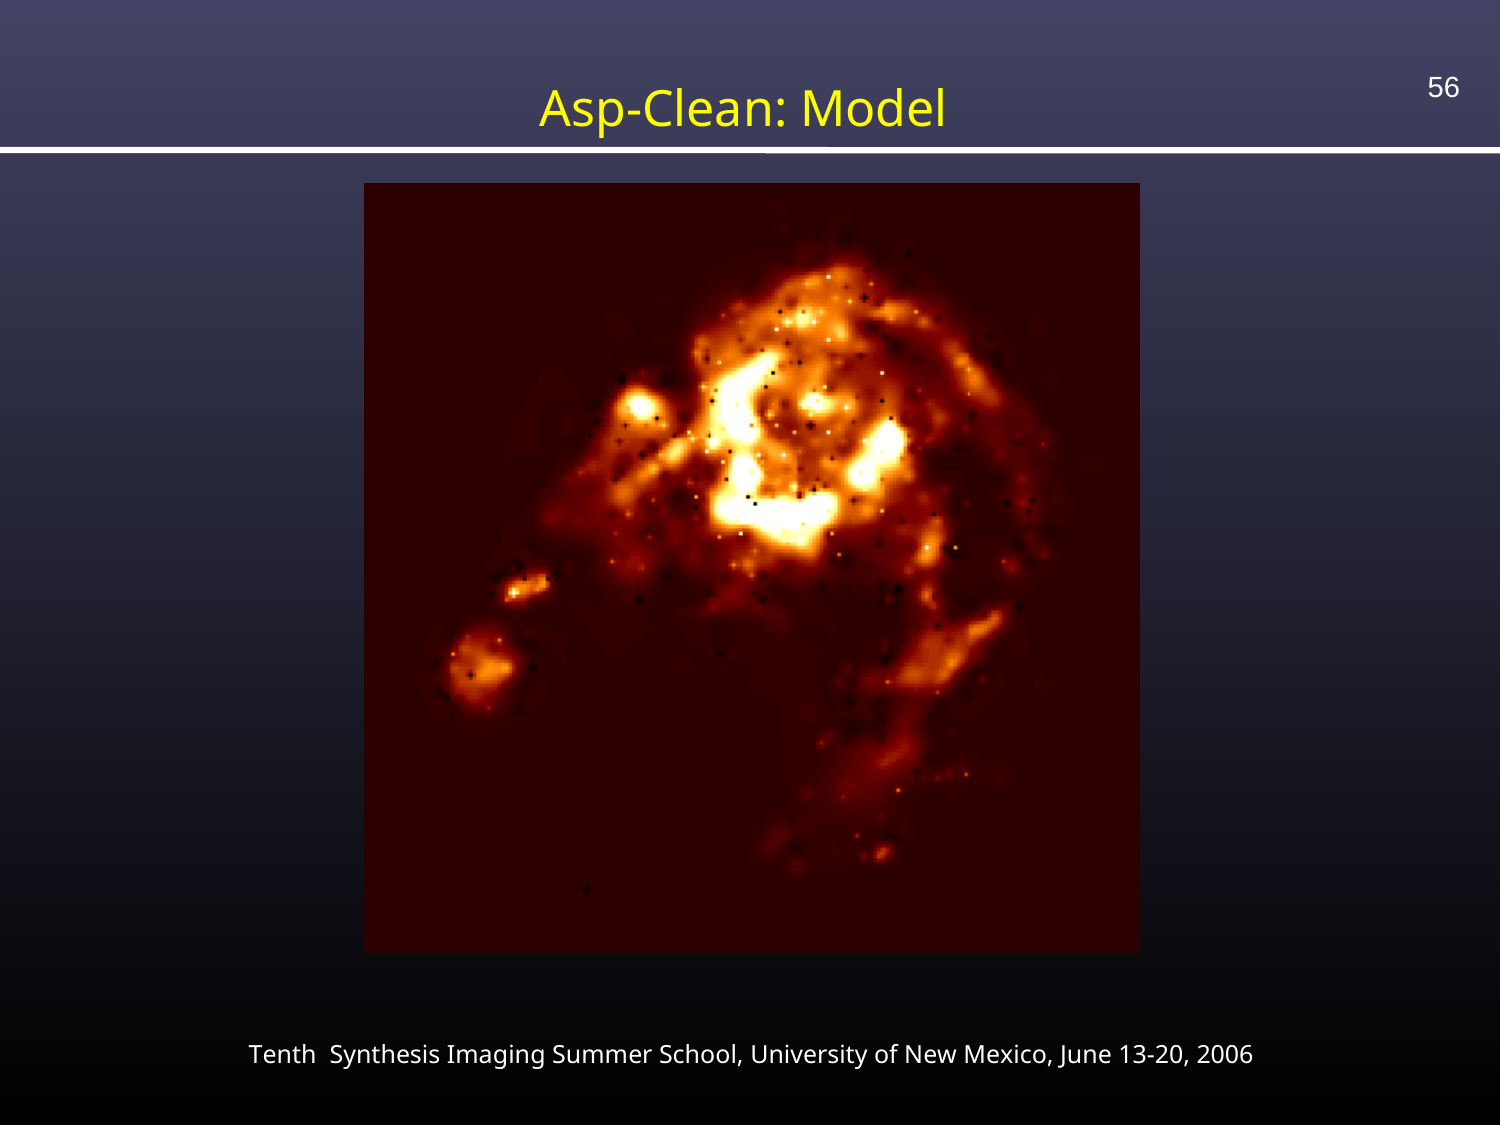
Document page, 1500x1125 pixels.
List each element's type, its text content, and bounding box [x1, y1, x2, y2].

title Asp-Clean: Model [112, 62, 1375, 151]
picture [364, 183, 1140, 953]
